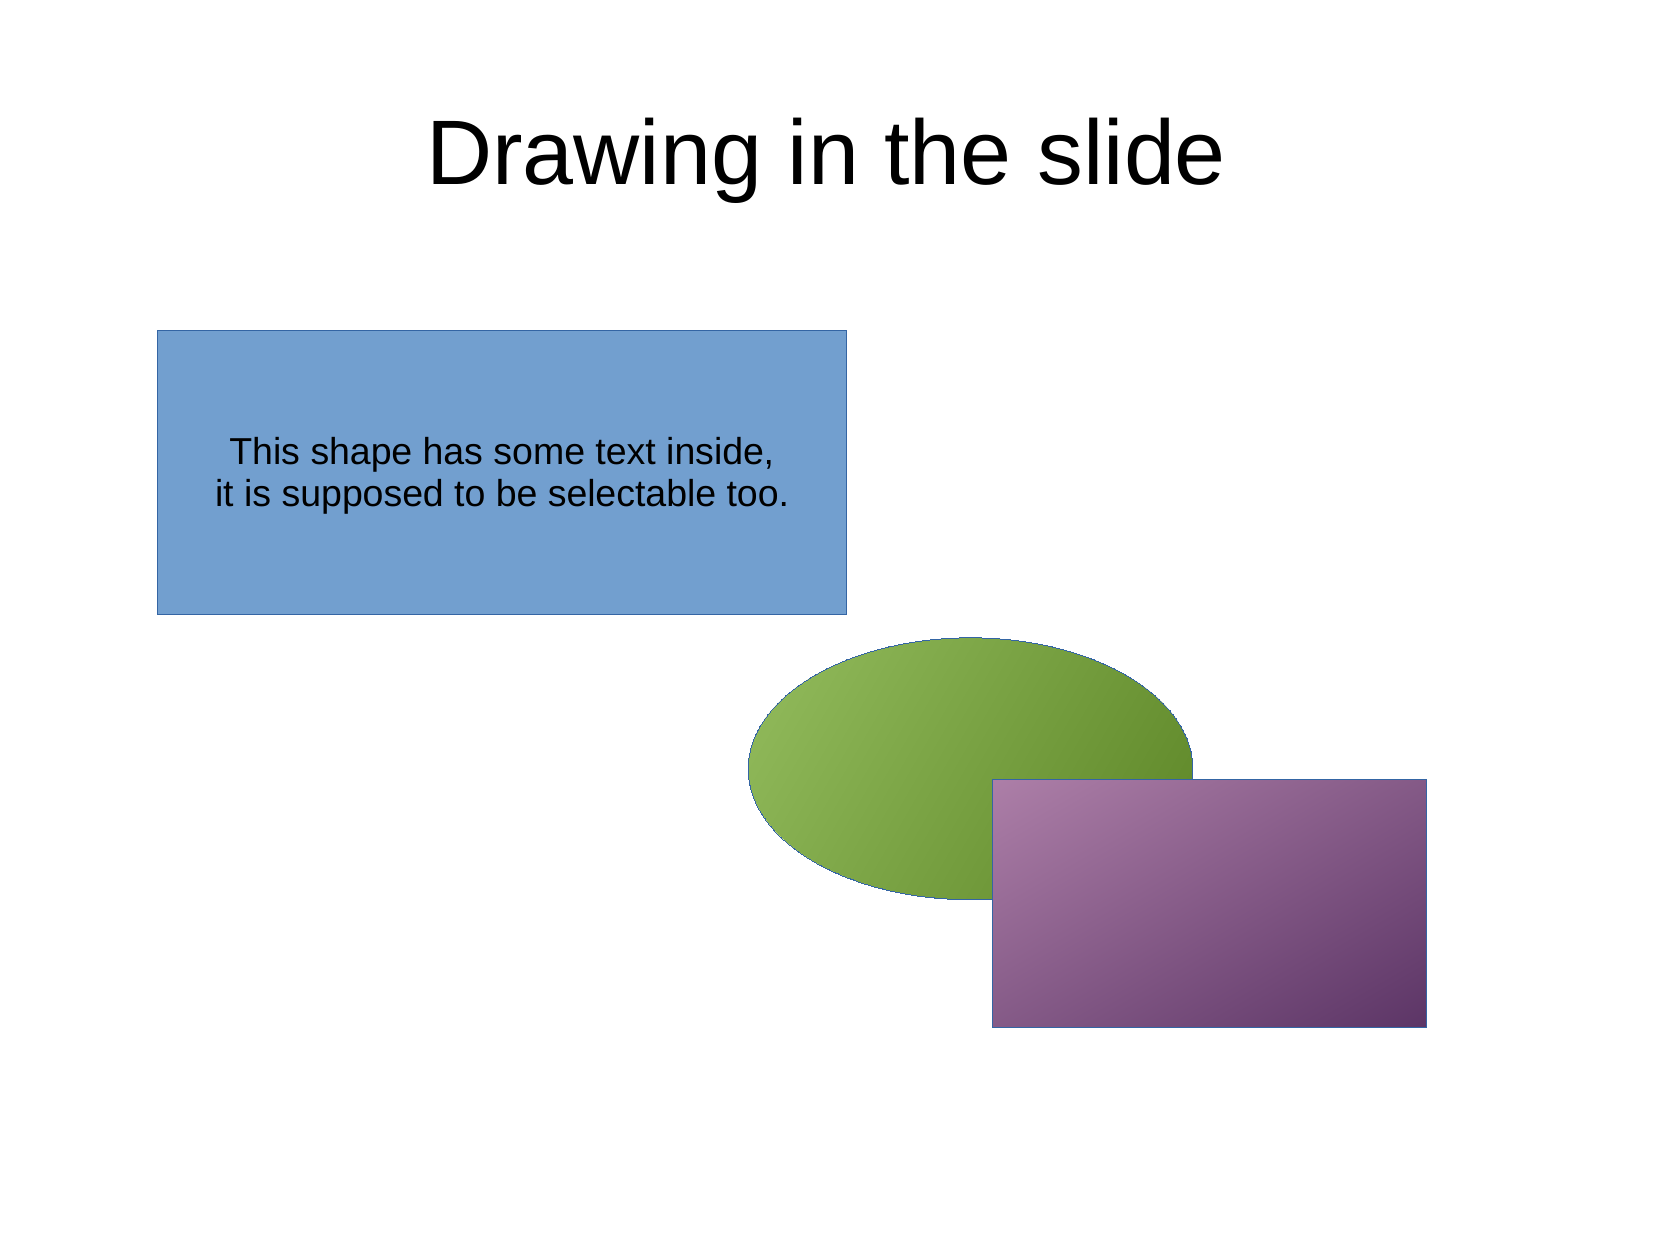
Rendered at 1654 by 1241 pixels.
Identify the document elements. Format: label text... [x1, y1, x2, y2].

text_box This shape has some text inside, it is supposed to be selectable too. [157, 330, 847, 615]
title Drawing in the slide [82, 49, 1571, 257]
text_box [748, 637, 1427, 1028]
